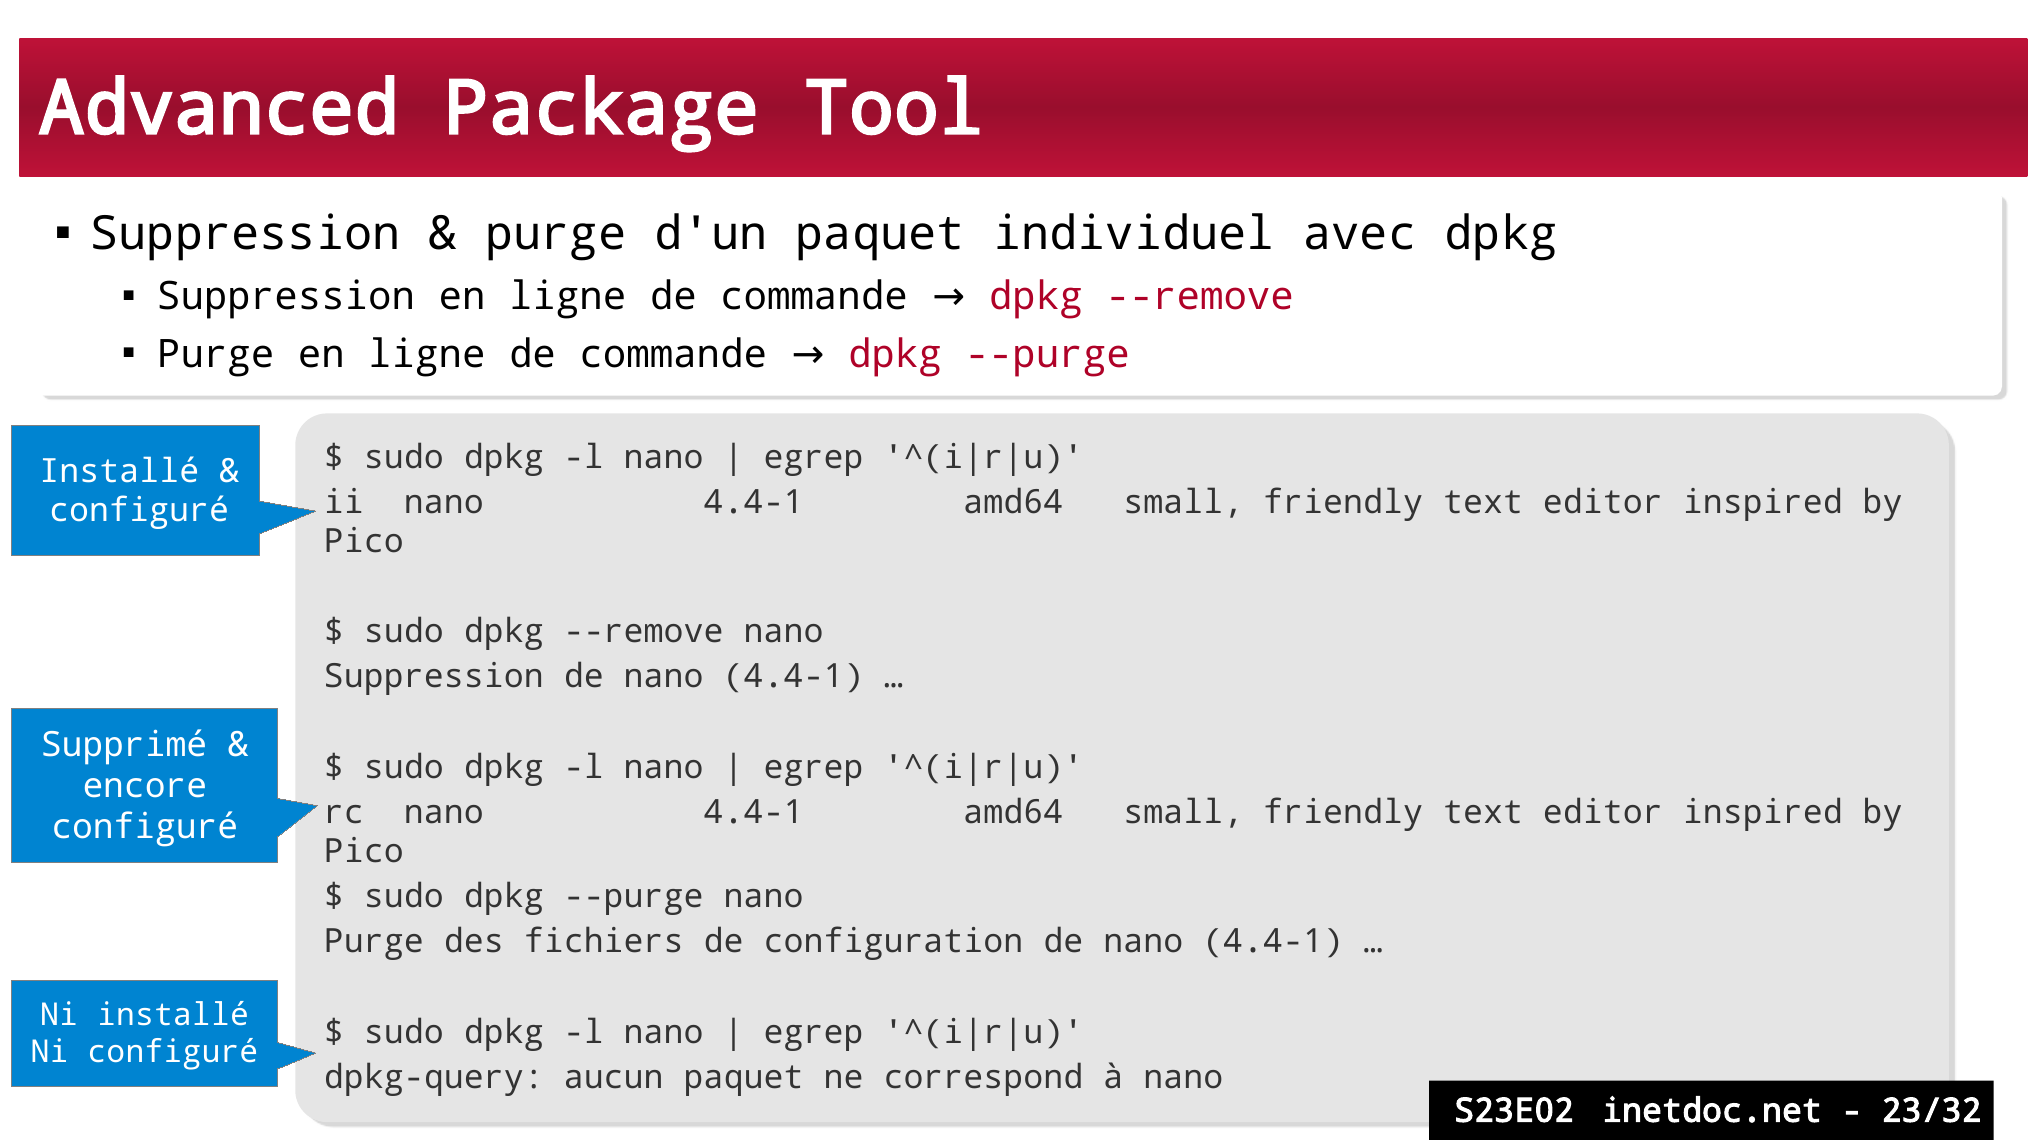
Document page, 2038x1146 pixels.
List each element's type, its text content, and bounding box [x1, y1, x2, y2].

text_box Ni installé Ni configuré [11, 980, 316, 1087]
text_box Suppression & purge d'un paquet individuel avec dpkg Suppression en ligne de commande → dpkg --remove Purge en ligne de commande → dpkg --purge [35, 188, 2003, 396]
text_box Supprimé & encore configuré [11, 708, 318, 863]
text_box Advanced Package Tool [19, 38, 2028, 177]
text_box $ sudo dpkg -l nano | egrep '^(i|r|u)' ii nano 4.4-1 amd64 small, friendly text editor inspired by Pico $ sudo dpkg --remove nano Suppression de nano (4.4-1) … $ sudo dpkg -l nano | egrep '^(i|r|u)' rc nano 4.4-1 amd64 small, friendly text editor inspired by Pico $ sudo dpkg --purge nano Purge des fichiers de configuration de nano (4.4-1) … $ sudo dpkg -l nano | egrep '^(i|r|u)' dpkg-query: aucun paquet ne correspond à nano [295, 413, 1949, 1123]
text_box Installé & configuré [11, 425, 316, 556]
text_box S23E02 inetdoc.net - <numéro>/32 [1429, 1080, 1994, 1140]
